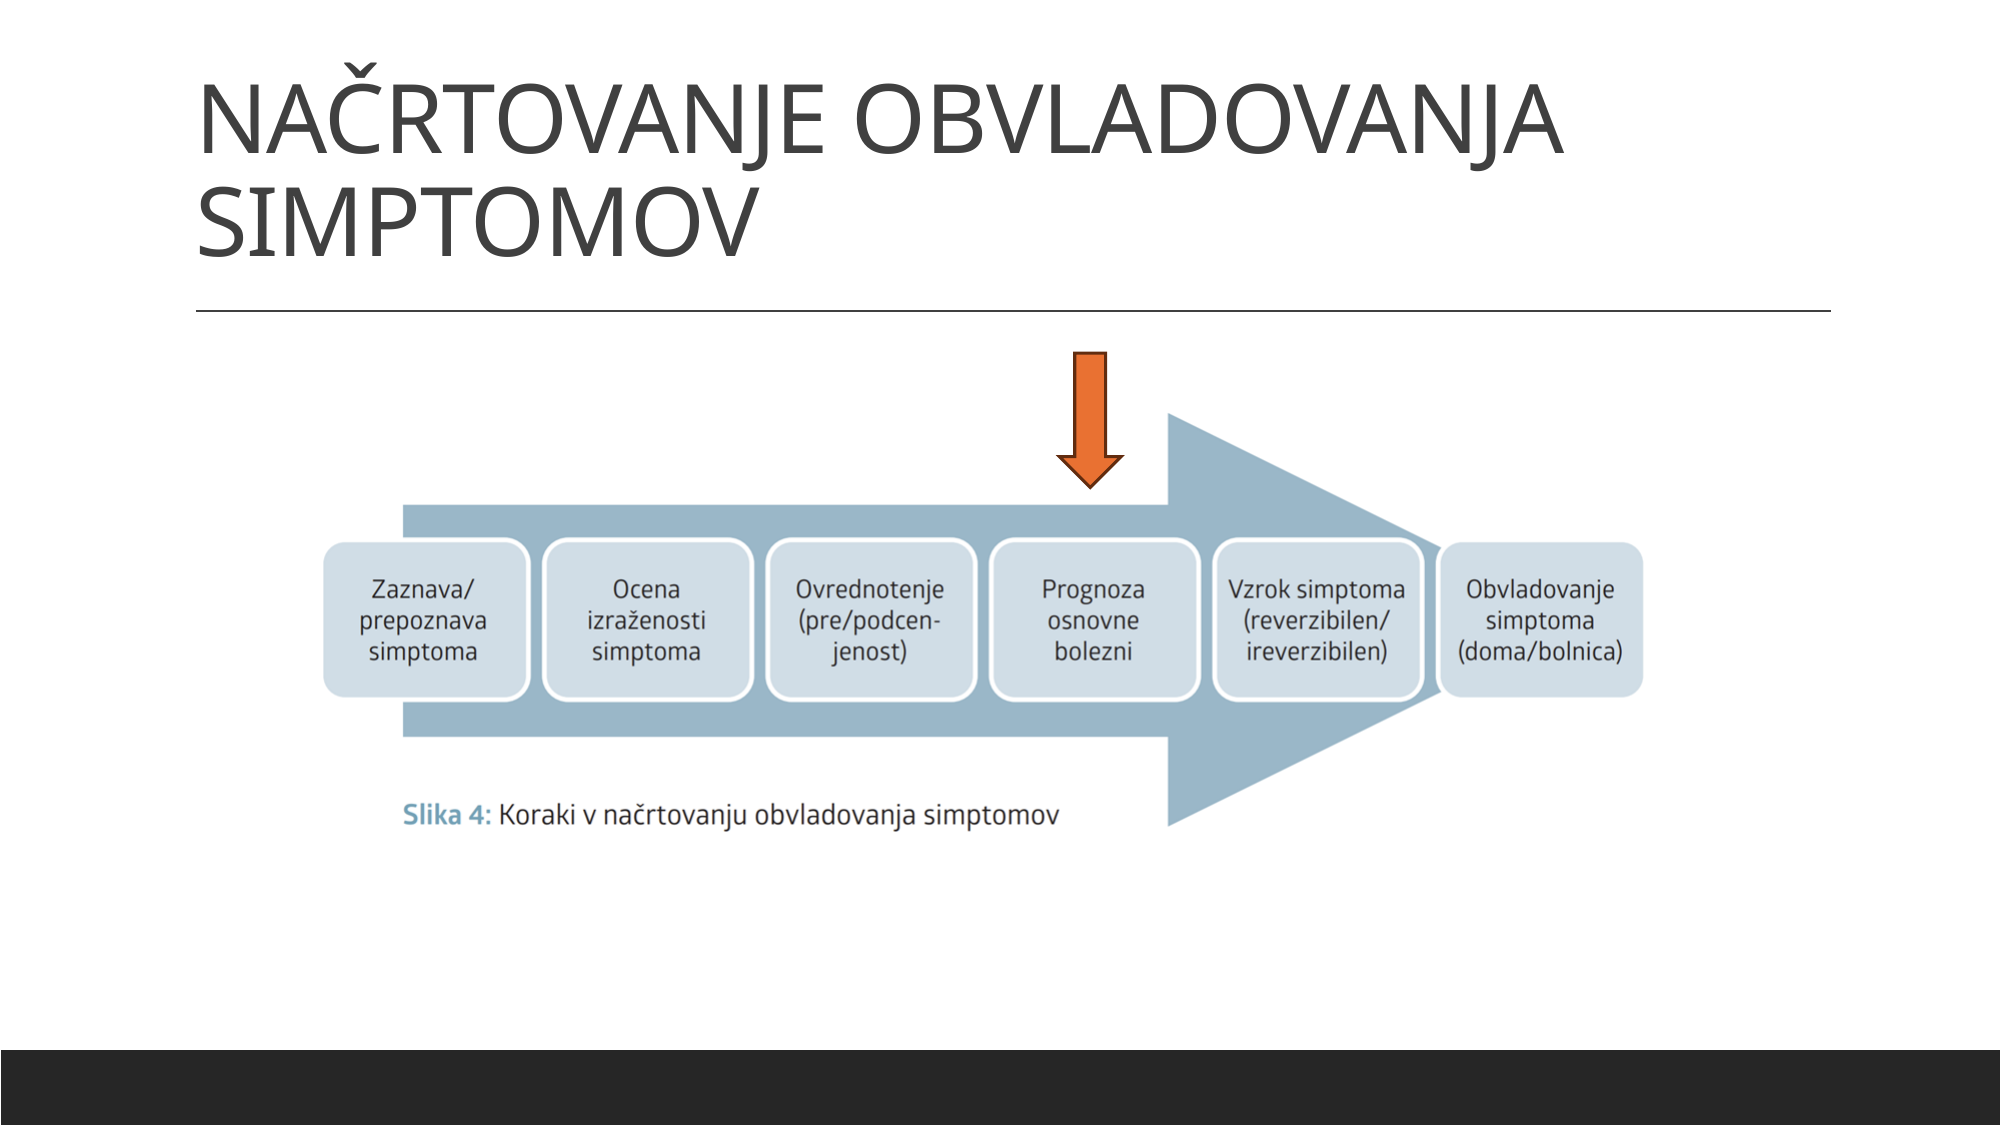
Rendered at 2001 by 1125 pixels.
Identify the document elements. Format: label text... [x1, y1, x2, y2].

text_box [1059, 353, 1122, 488]
picture [191, 392, 1819, 916]
title NAČRTOVANJE OBVLADOVANJA SIMPTOMOV [180, 47, 1831, 286]
